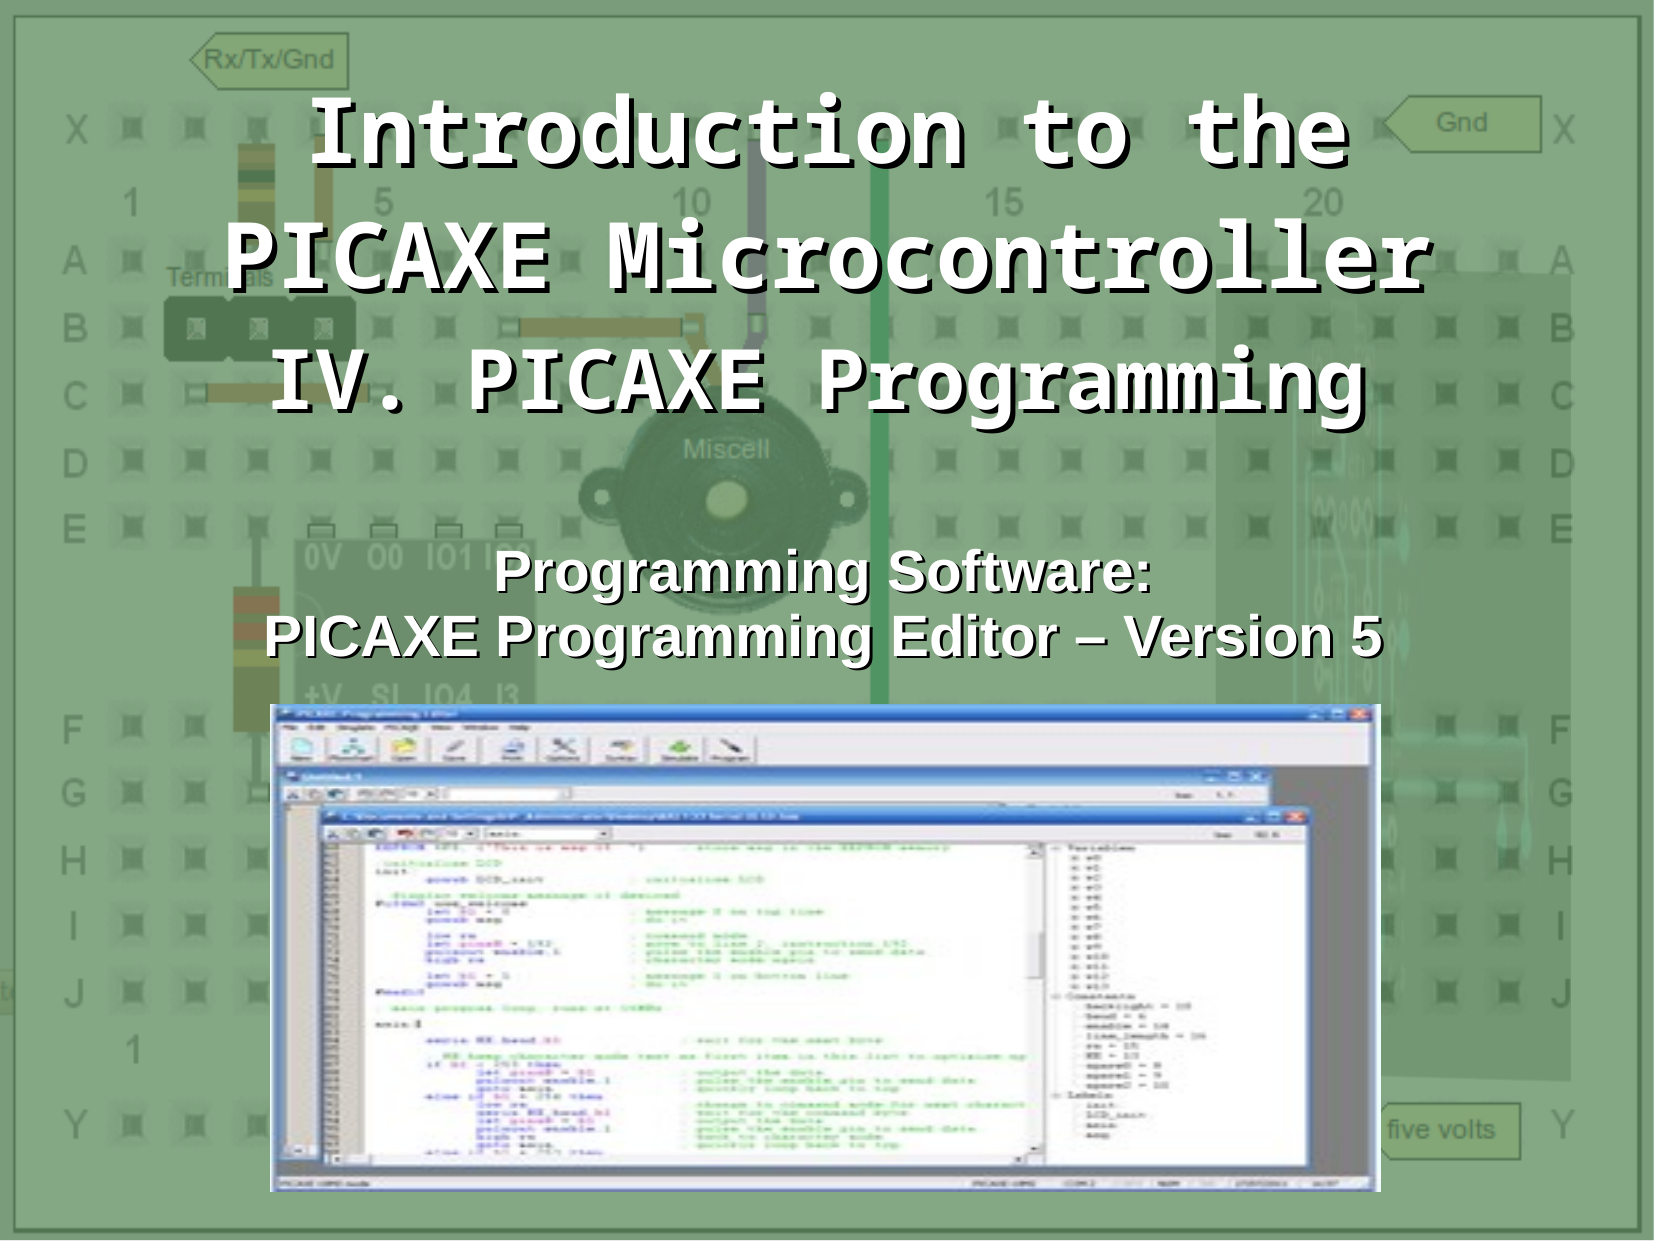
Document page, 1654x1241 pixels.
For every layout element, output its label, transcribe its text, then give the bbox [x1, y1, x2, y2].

subtitle IV. PICAXE Programming [71, 358, 1561, 1201]
text_box Programming Software: PICAXE Programming Editor – Version 5 [101, 531, 1546, 680]
title Introduction to the PICAXE Microcontroller [82, 75, 1571, 306]
picture [0, 0, 1654, 1241]
